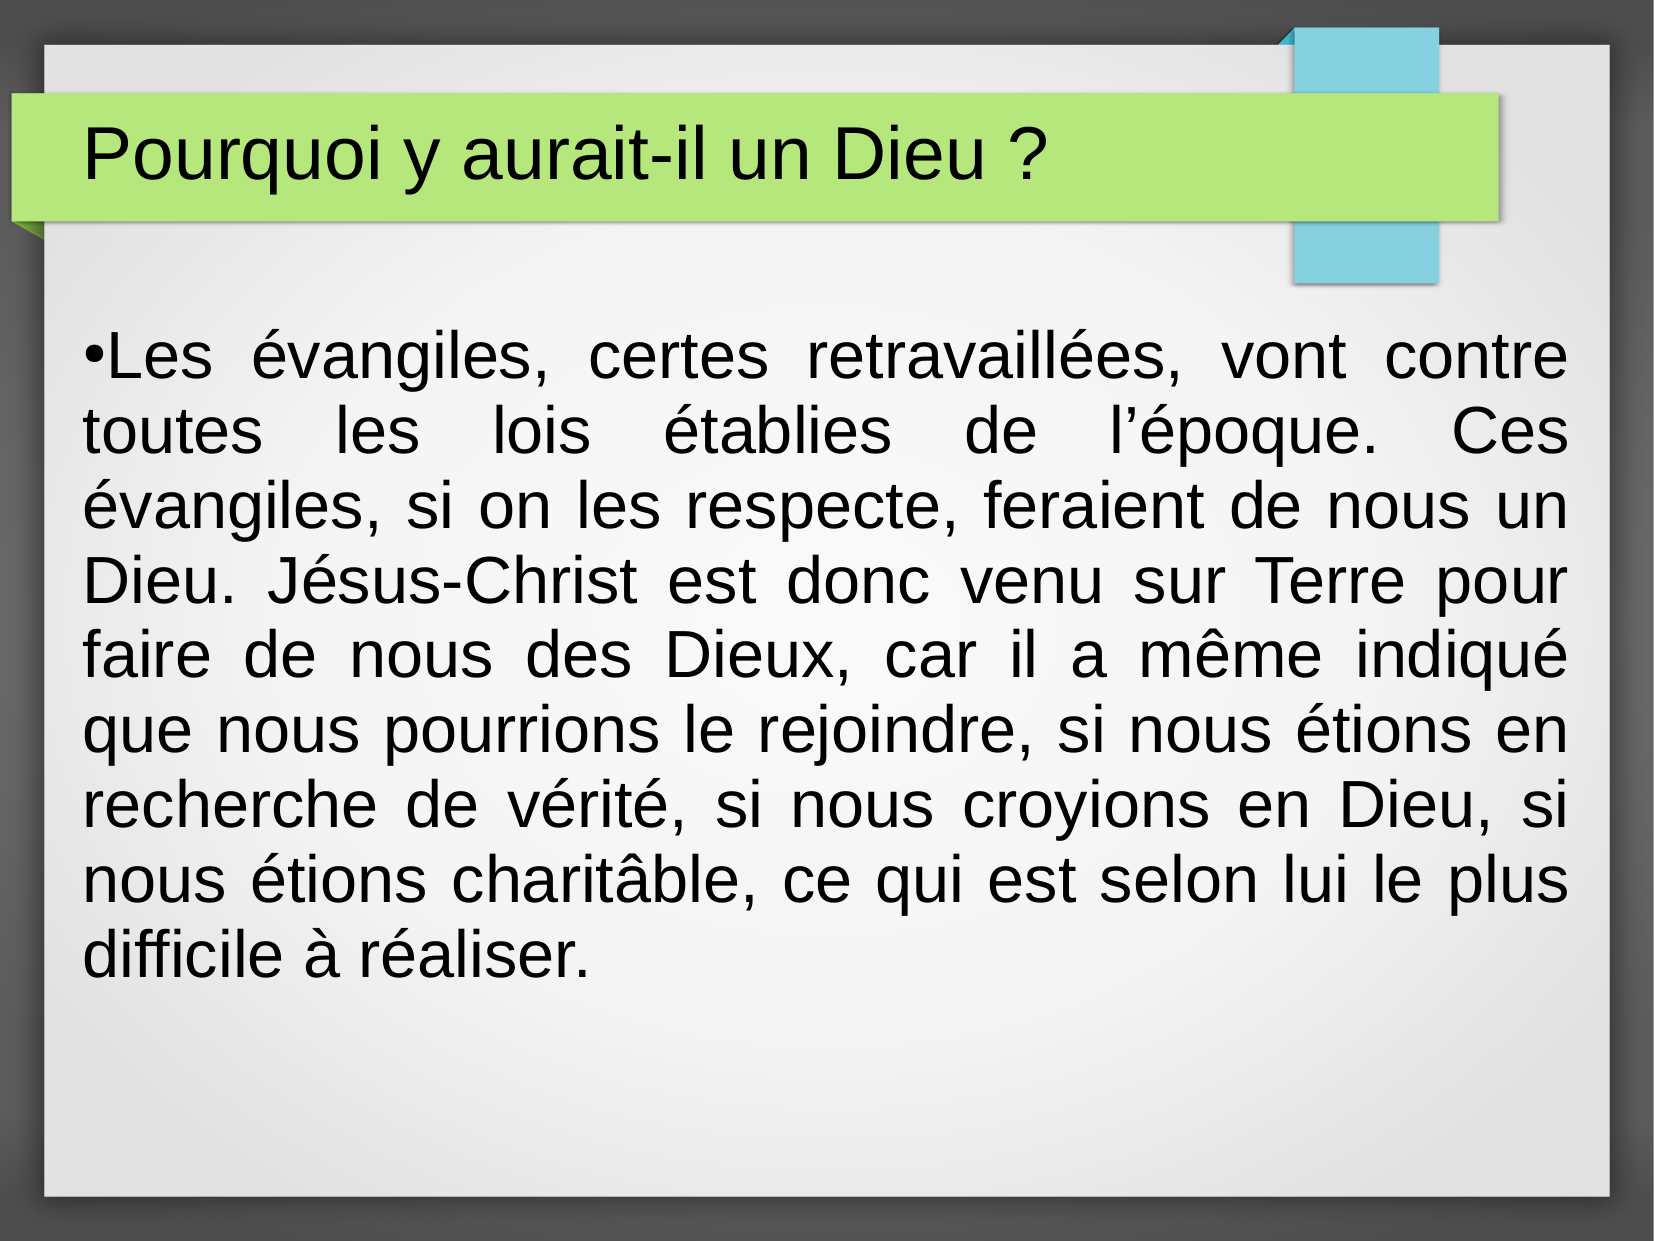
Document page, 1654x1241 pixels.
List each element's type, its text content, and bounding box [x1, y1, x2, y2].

subtitle Les évangiles, certes retravaillées, vont contre toutes les lois établies de l’époque. Ces évangiles, si on les respecte, feraient de nous un Dieu. Jésus-Christ est donc venu sur Terre pour faire de nous des Dieux, car il a même indiqué que nous pourrions le rejoindre, si nous étions en recherche de vérité, si nous croyions en Dieu, si nous étions charitâble, ce qui est selon lui le plus difficile à réaliser. [82, 295, 1571, 1015]
picture [0, 0, 1654, 1241]
title Pourquoi y aurait-il un Dieu ? [82, 94, 1264, 213]
